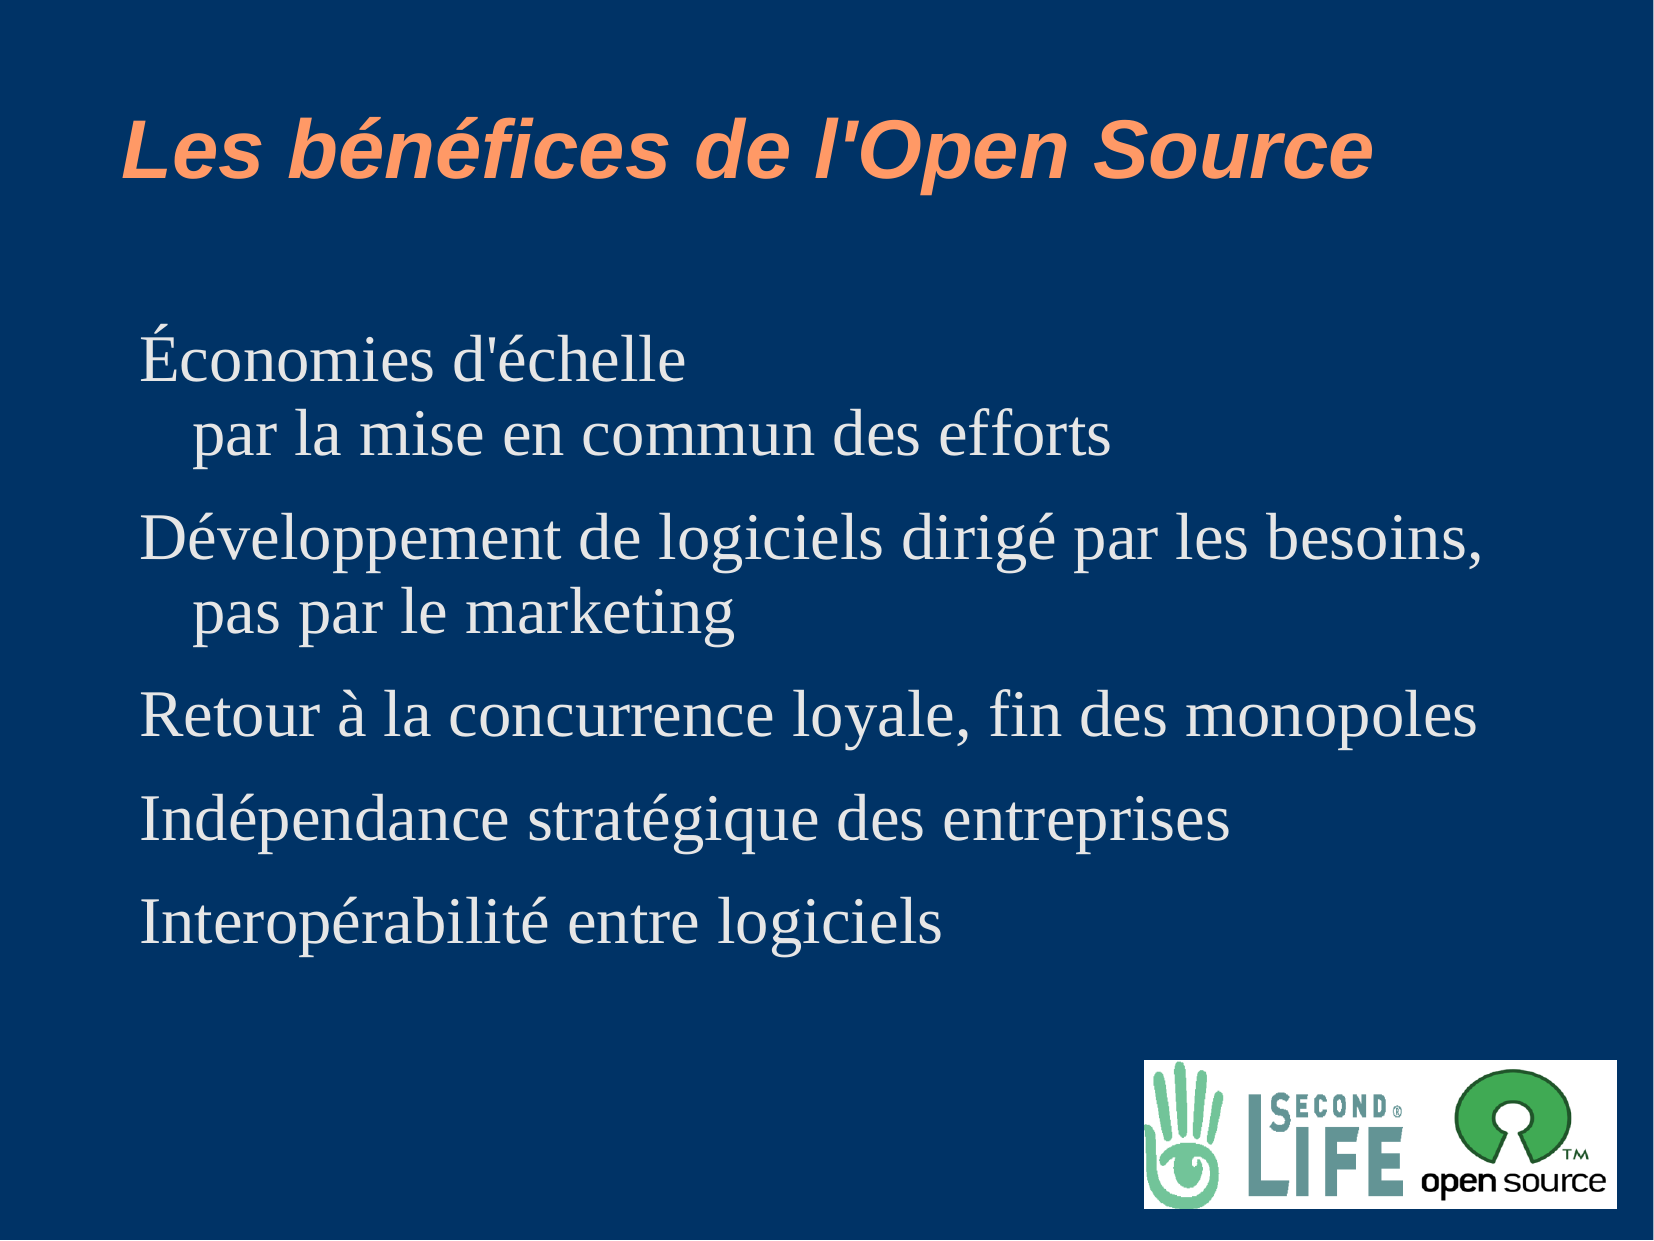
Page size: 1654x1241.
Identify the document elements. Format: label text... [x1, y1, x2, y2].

picture [1144, 1060, 1617, 1209]
title Les bénéfices de l'Open Source [121, 53, 1534, 246]
list Économies d'échelle par la mise en commun des efforts Développement de logiciels dirigé par les besoins, pas par le marketing Retour à la concurrence loyale, fin des monopoles Indépendance stratégique des entreprises Interopérabilité entre logiciels [121, 322, 1561, 1118]
